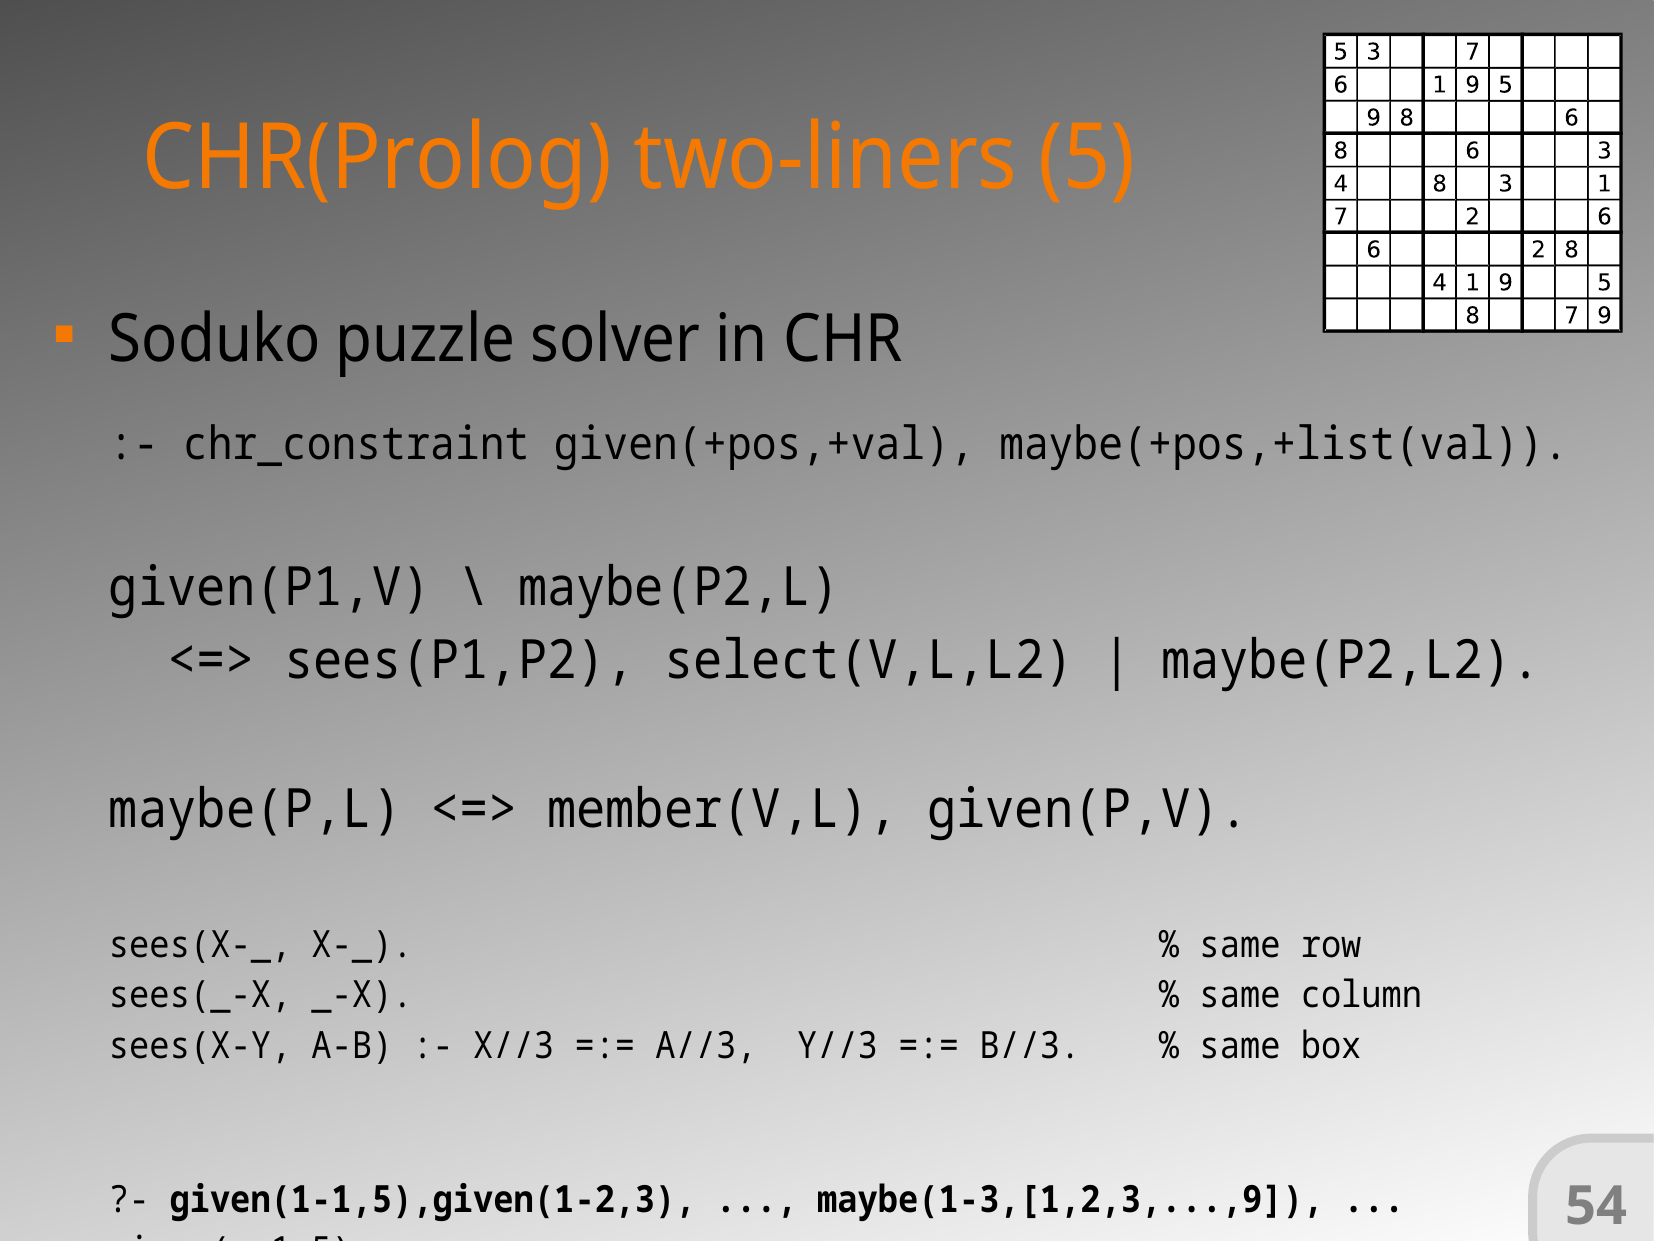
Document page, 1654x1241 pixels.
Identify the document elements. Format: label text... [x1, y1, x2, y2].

picture [1322, 32, 1623, 333]
title CHR(Prolog) two-liners (5) [18, 49, 1261, 257]
list Soduko puzzle solver in CHR :- chr_constraint given(+pos,+val), maybe(+pos,+list(val)). given(P1,V) \ maybe(P2,L) <=> sees(P1,P2), select(V,L,L2) | maybe(P2,L2). maybe(P,L) <=> member(V,L), given(P,V). sees(X-_, X-_). % same row sees(_-X, _-X). % same column sees(X-Y, A-B) :- X//3 =:= A//3, Y//3 =:= B//3. % same box ?- given(1-1,5),given(1-2,3), ..., maybe(1-3,[1,2,3,...,9]), ... given(a-1,5) given(a-2,3) given(a-3,7) ... [38, 290, 1622, 1241]
